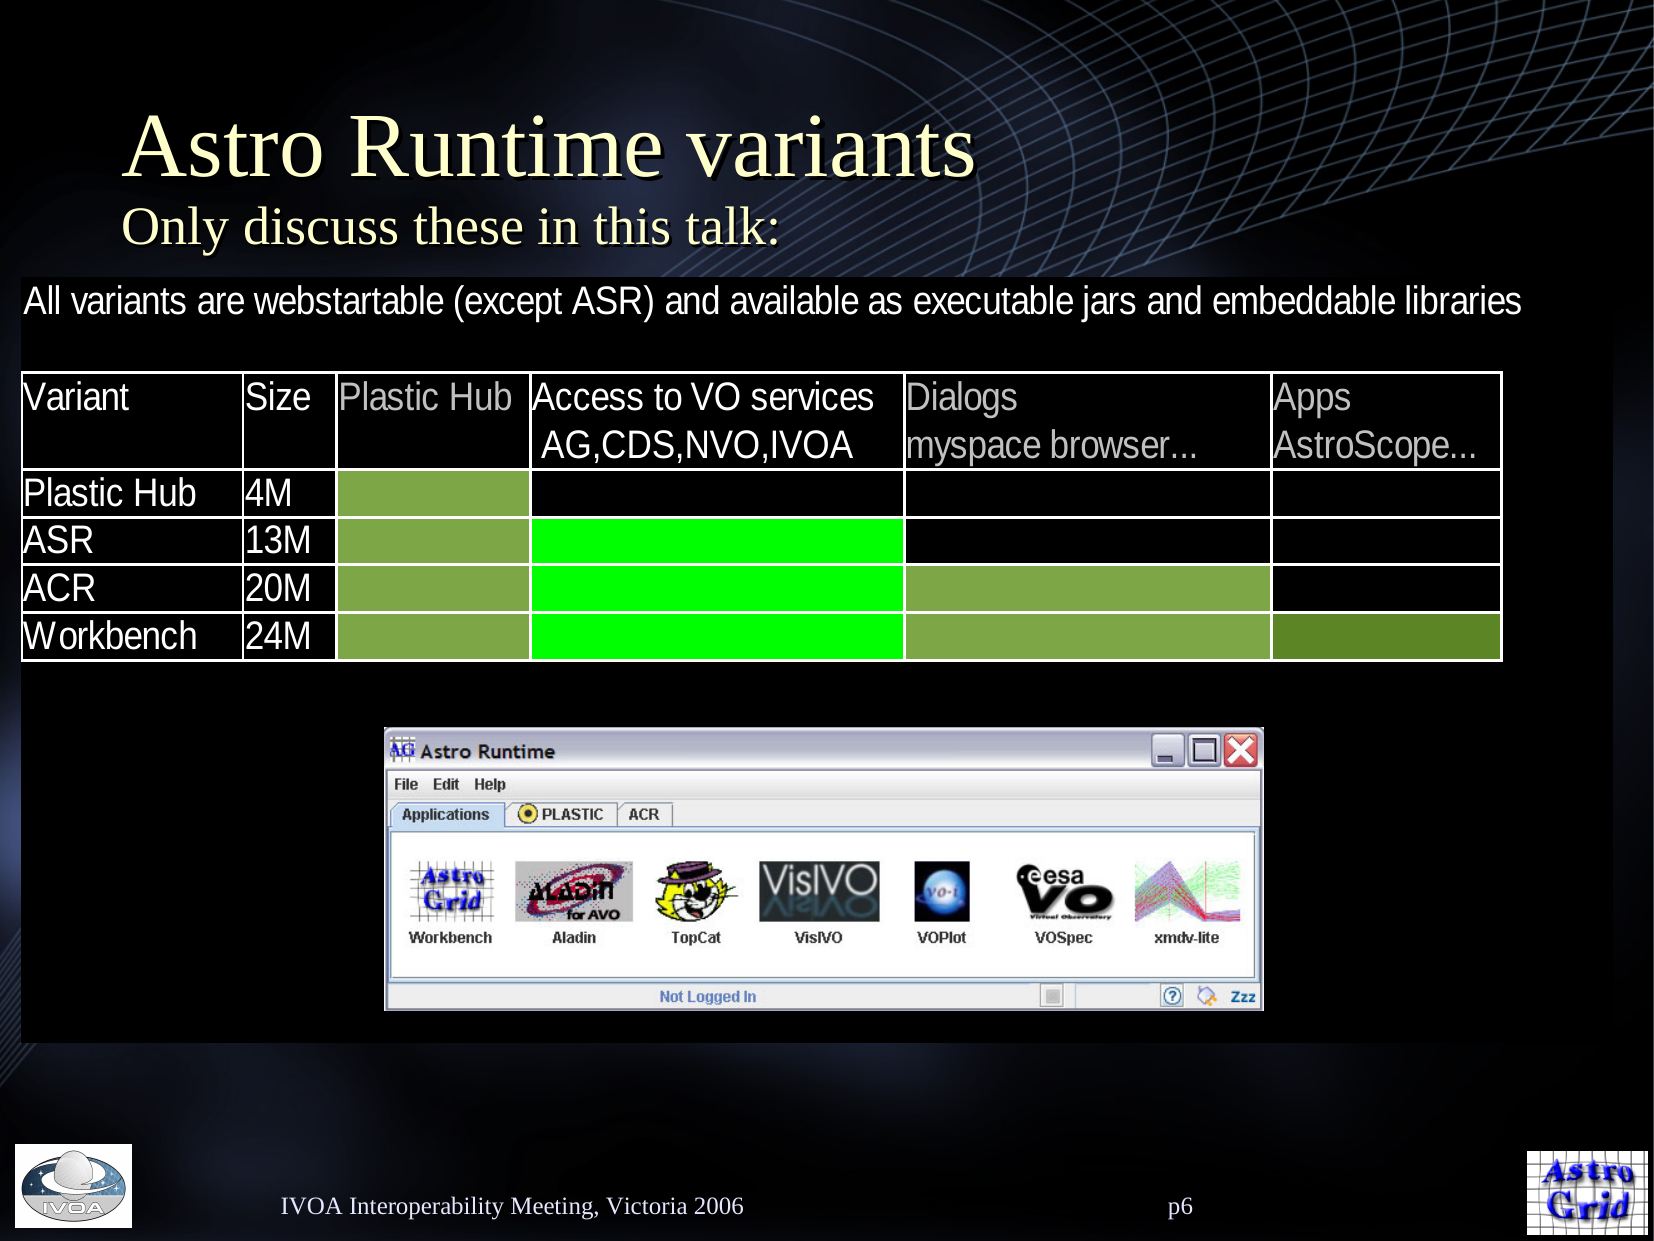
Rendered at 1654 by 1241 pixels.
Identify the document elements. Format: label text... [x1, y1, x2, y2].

chart [19, 277, 1616, 1045]
picture [0, 0, 1654, 1241]
title Astro Runtime variants Only discuss these in this talk: [121, 71, 1534, 277]
